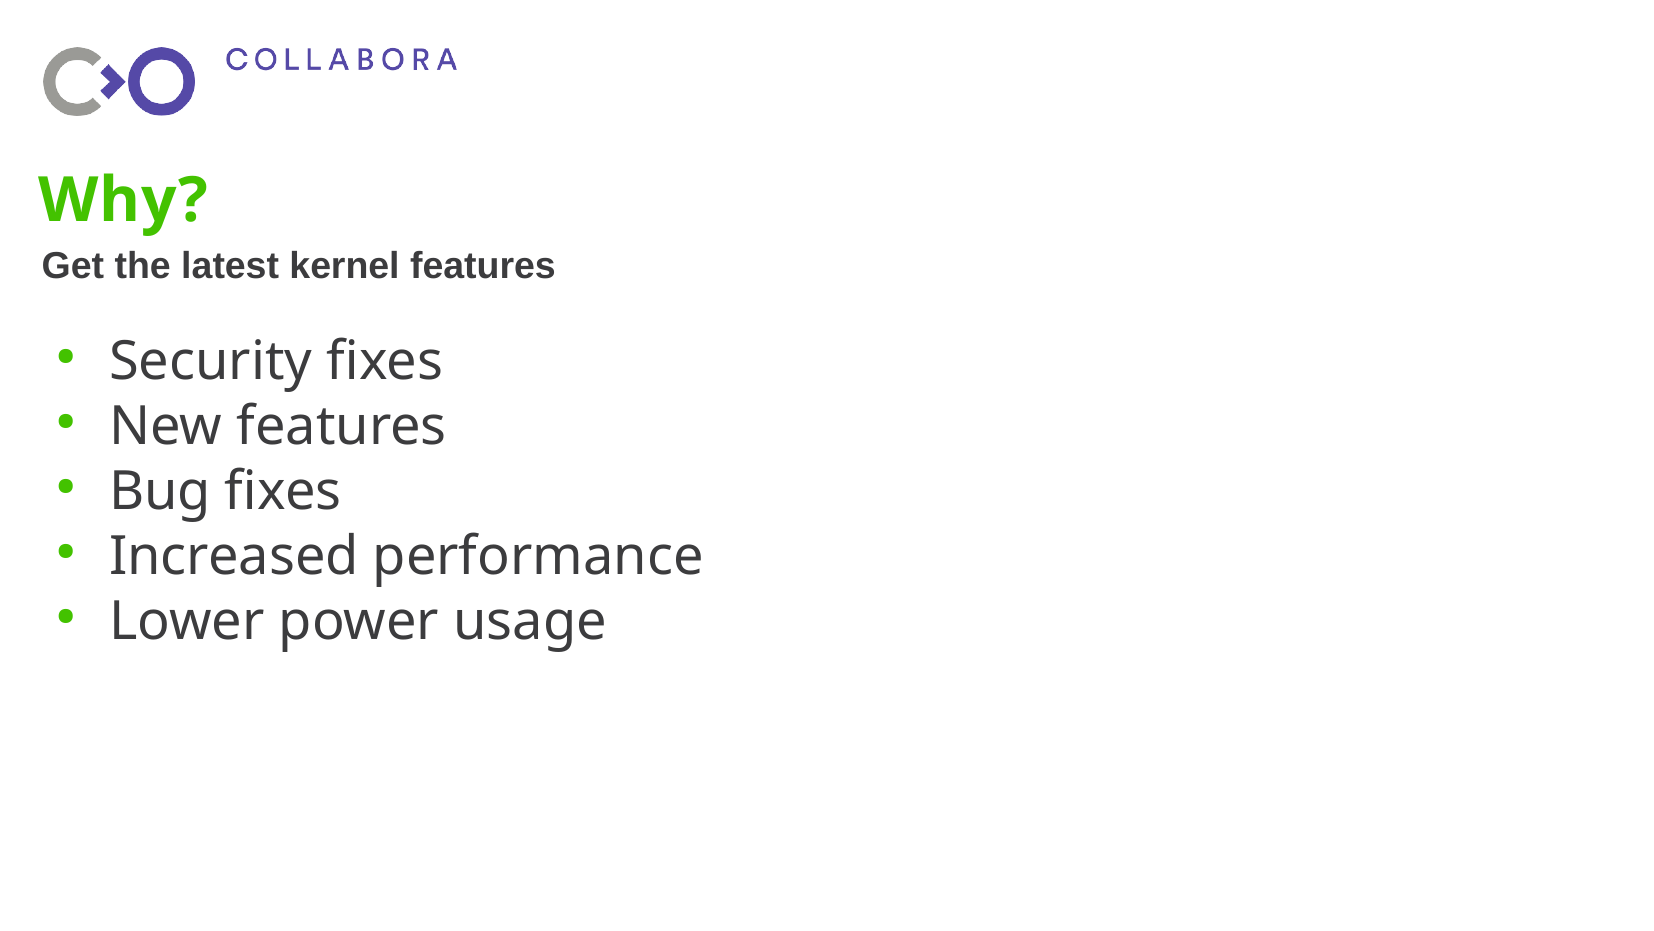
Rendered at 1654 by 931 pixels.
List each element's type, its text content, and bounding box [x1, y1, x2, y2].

title Why? [38, 159, 1614, 216]
text_box Get the latest kernel features [41, 240, 1614, 290]
picture [43, 47, 457, 116]
list Security fixes New features Bug fixes Increased performance Lower power usage [38, 325, 1614, 581]
